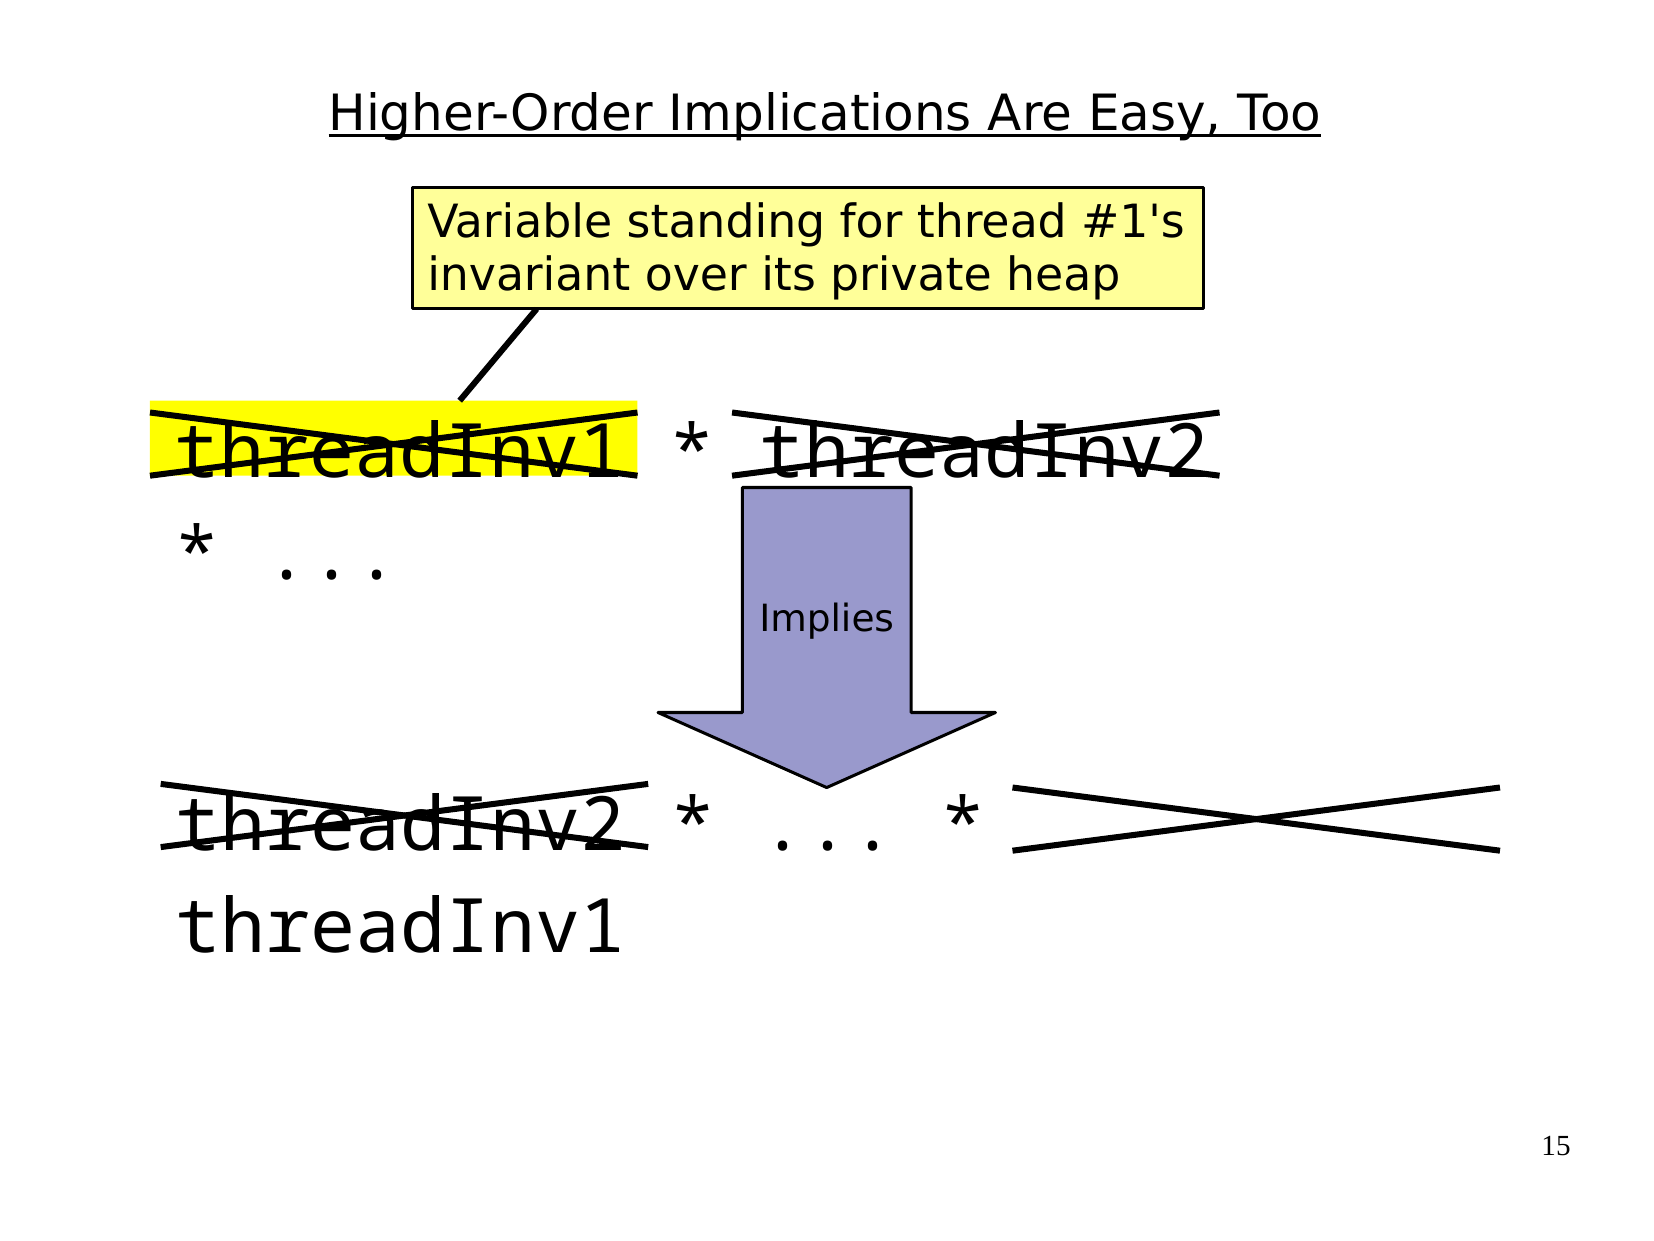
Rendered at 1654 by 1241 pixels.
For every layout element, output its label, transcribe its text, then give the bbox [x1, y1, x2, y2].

text_box threadInv2 * ... * threadInv1 [1287, 792, 1493, 846]
text_box threadInv1 * threadInv2 * ... [160, 417, 363, 471]
text_box threadInv1 * threadInv2 * ... [160, 390, 1494, 488]
text_box Variable standing for thread #1's invariant over its private heap [412, 187, 1204, 309]
text_box Implies [657, 487, 996, 788]
text_box [149, 400, 160, 412]
text_box threadInv2 * ... * threadInv1 [160, 787, 377, 844]
text_box threadInv2 * ... * threadInv1 [160, 763, 1493, 861]
text_box Higher-Order Implications Are Easy, Too [313, 76, 1340, 151]
text_box [149, 416, 160, 472]
